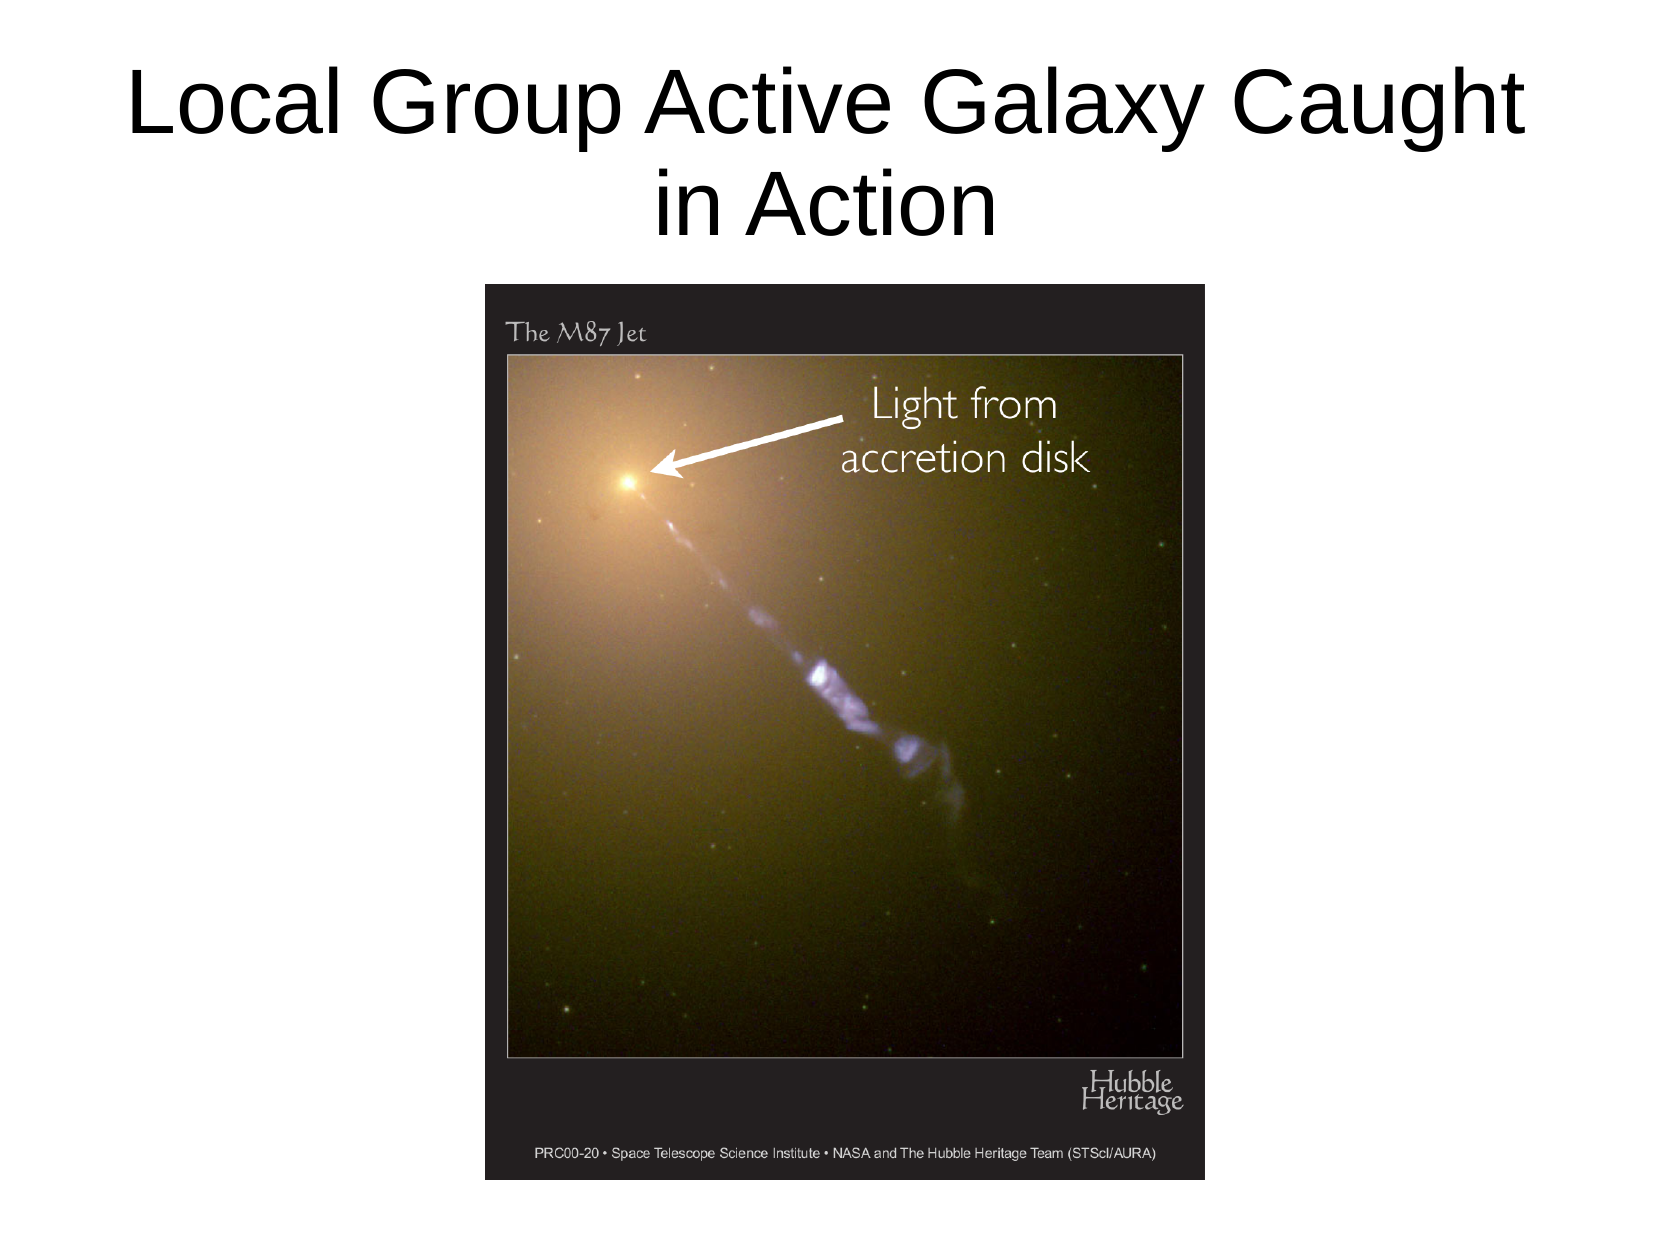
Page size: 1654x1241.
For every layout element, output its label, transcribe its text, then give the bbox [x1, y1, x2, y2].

title Local Group Active Galaxy Caught in Action [82, 49, 1571, 257]
picture [485, 284, 1205, 1180]
